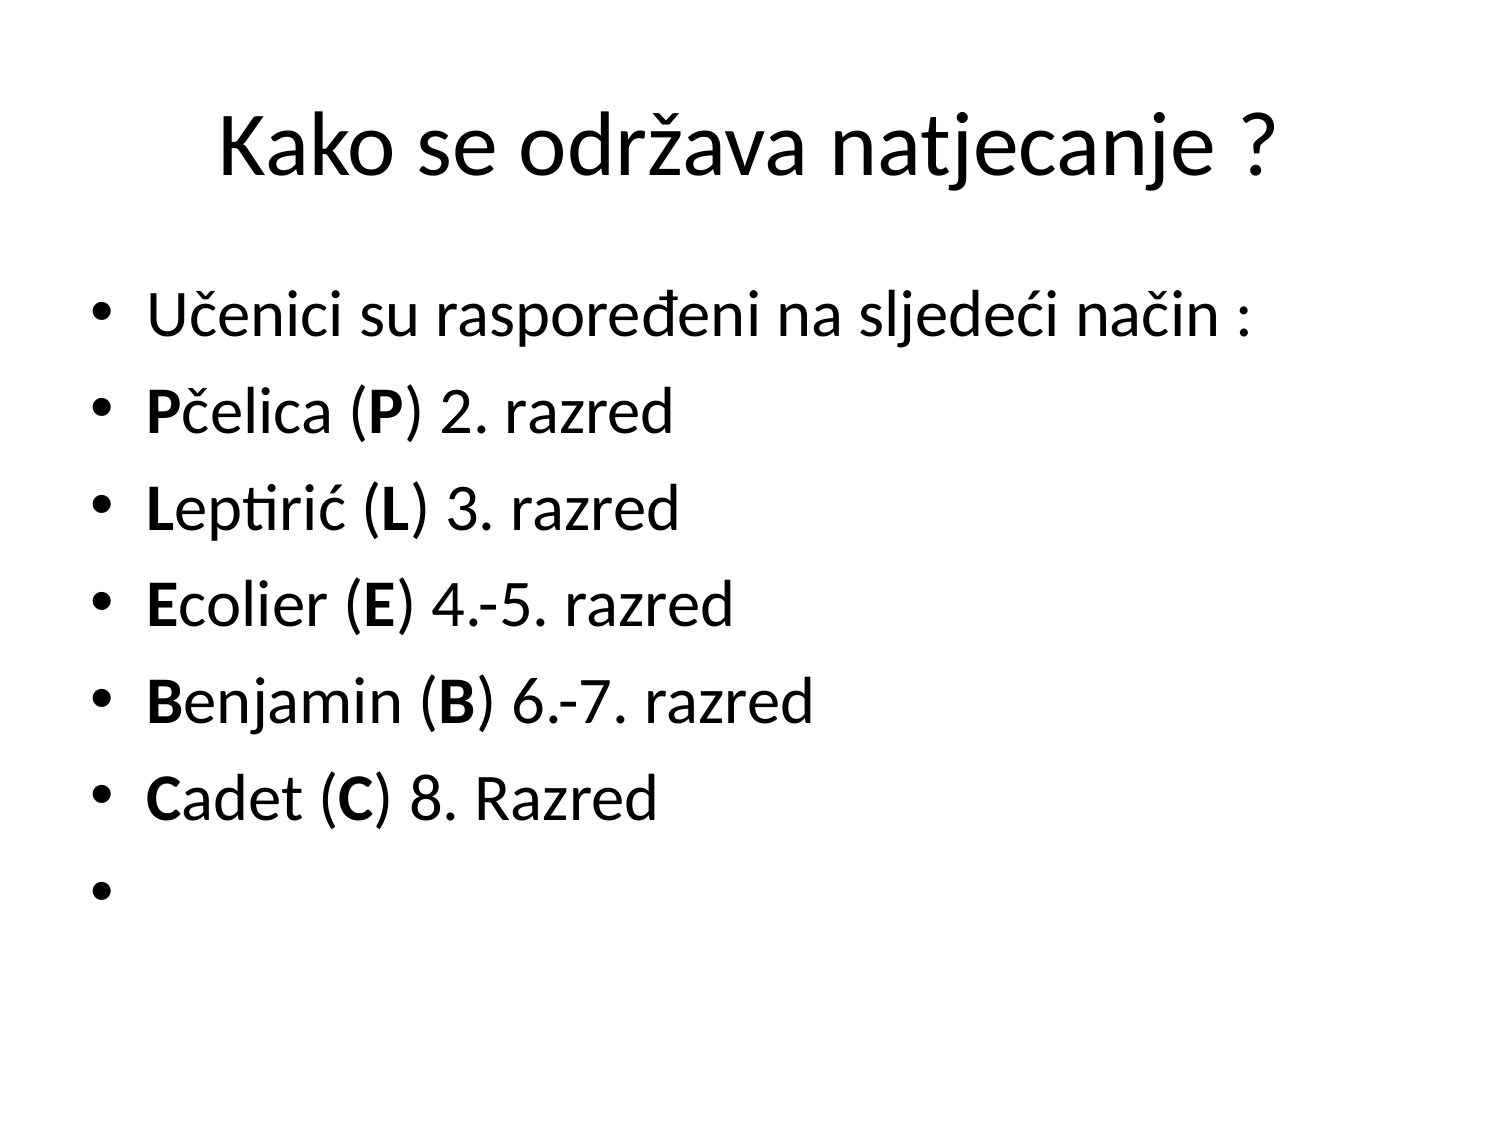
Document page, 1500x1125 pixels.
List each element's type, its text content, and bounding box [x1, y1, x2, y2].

title Kako se održava natjecanje ? [75, 45, 1426, 233]
list Učenici su raspoređeni na sljedeći način : Pčelica (P) 2. razred Leptirić (L) 3. razred Ecolier (E) 4.-5. razred Benjamin (B) 6.-7. razred Cadet (C) 8. Razred [75, 262, 1426, 1005]
